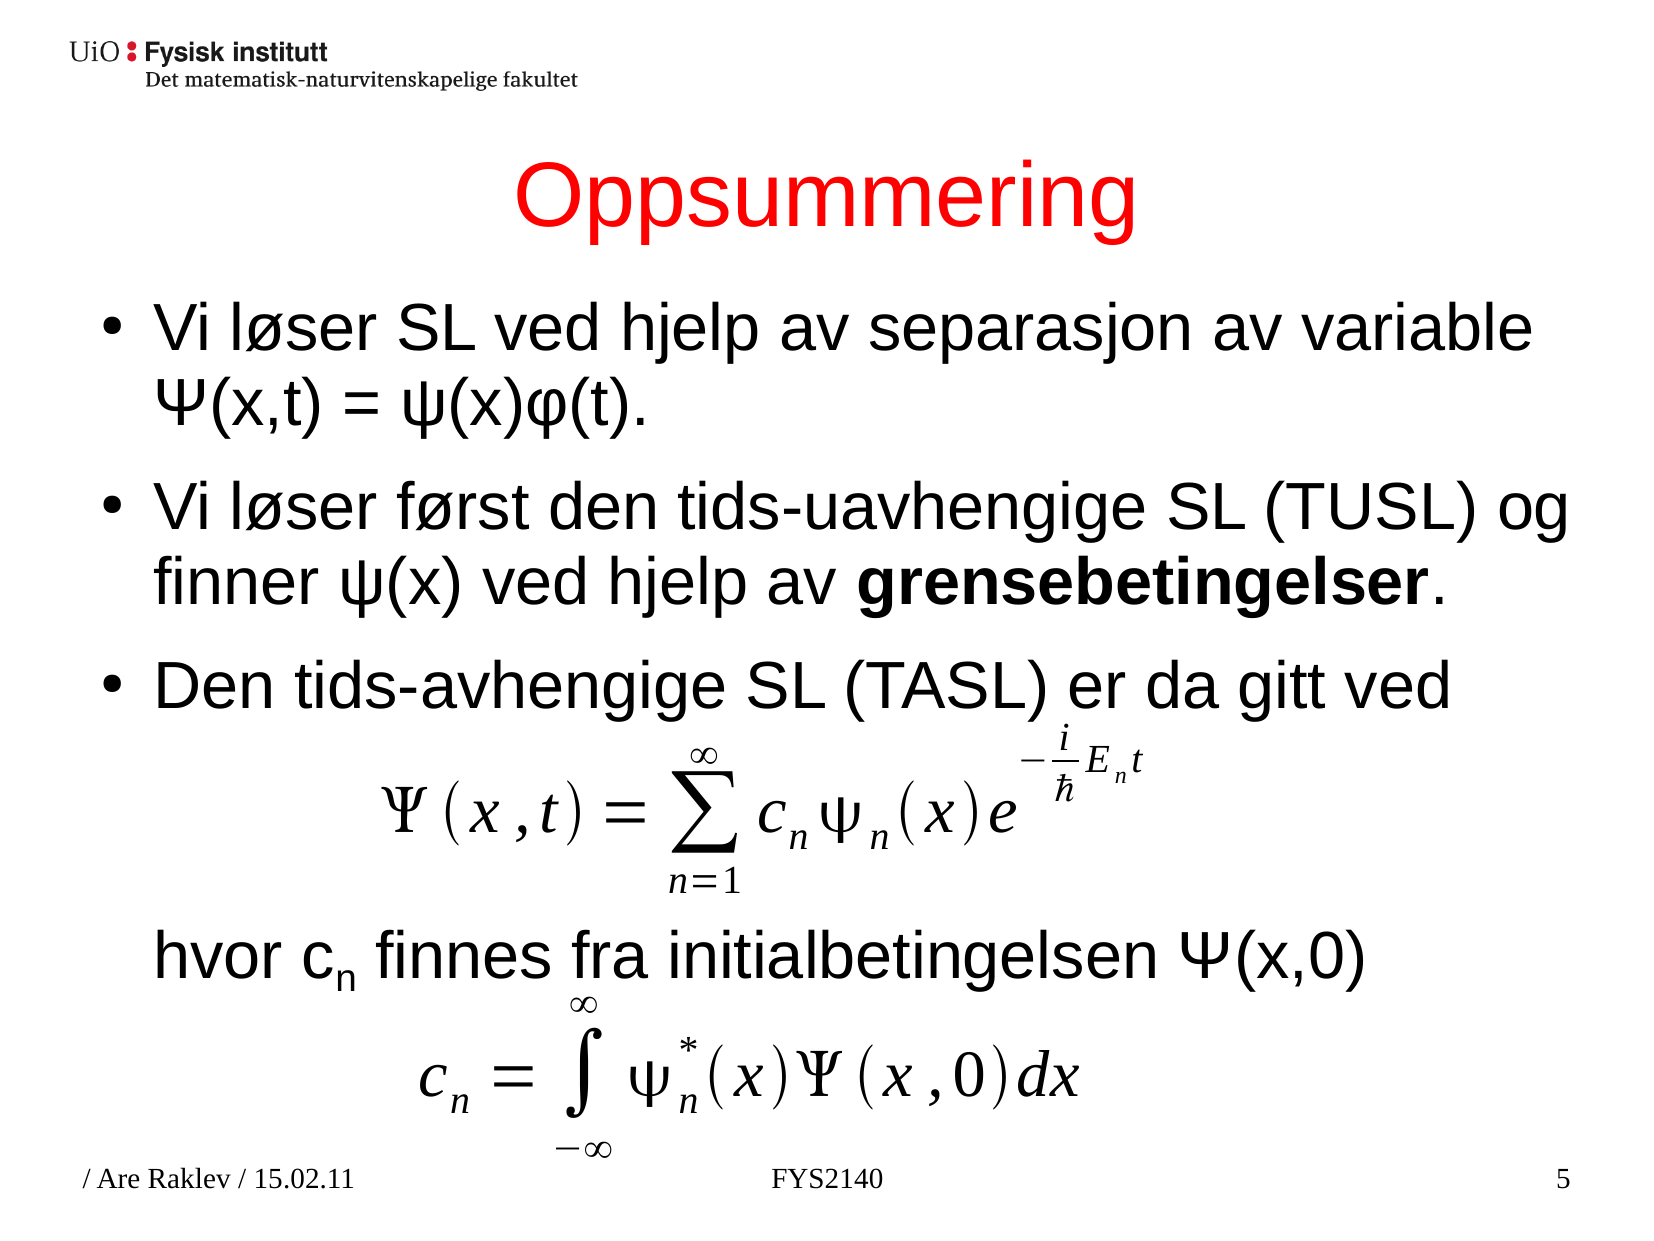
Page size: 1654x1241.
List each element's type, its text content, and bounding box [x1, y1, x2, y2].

chart [410, 980, 1086, 1169]
list Vi løser SL ved hjelp av separasjon av variable Ψ(x,t) = ψ(x)φ(t). Vi løser først den tids-uavhengige SL (TUSL) og finner ψ(x) ved hjelp av grensebetingelser. Den tids-avhengige SL (TASL) er da gitt ved hvor cn finnes fra initialbetingelsen Ψ(x,0) [82, 290, 1576, 1094]
title Oppsummering [82, 90, 1571, 290]
chart [375, 714, 1149, 902]
picture [68, 37, 581, 93]
